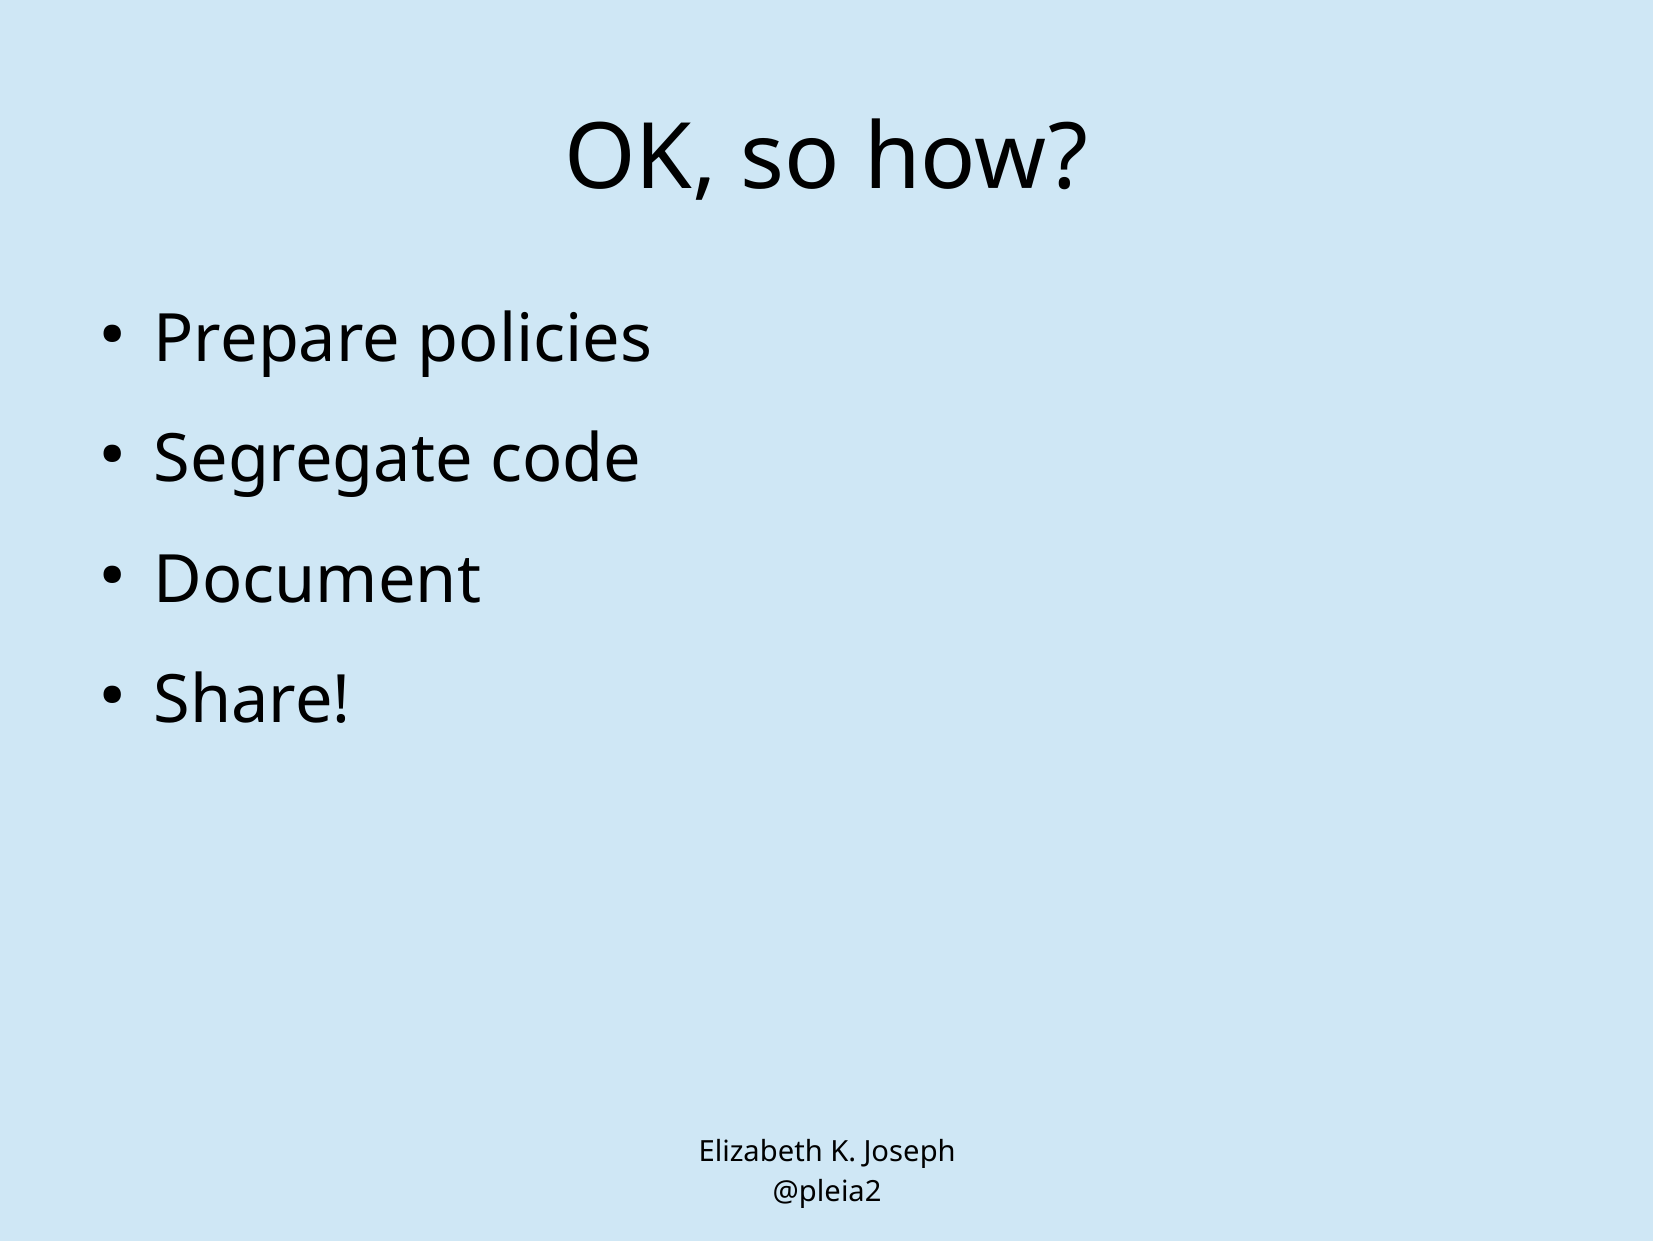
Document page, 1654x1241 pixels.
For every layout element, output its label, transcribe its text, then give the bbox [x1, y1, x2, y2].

list Prepare policies Segregate code Document Share! [82, 290, 1571, 1010]
title OK, so how? [82, 49, 1571, 257]
